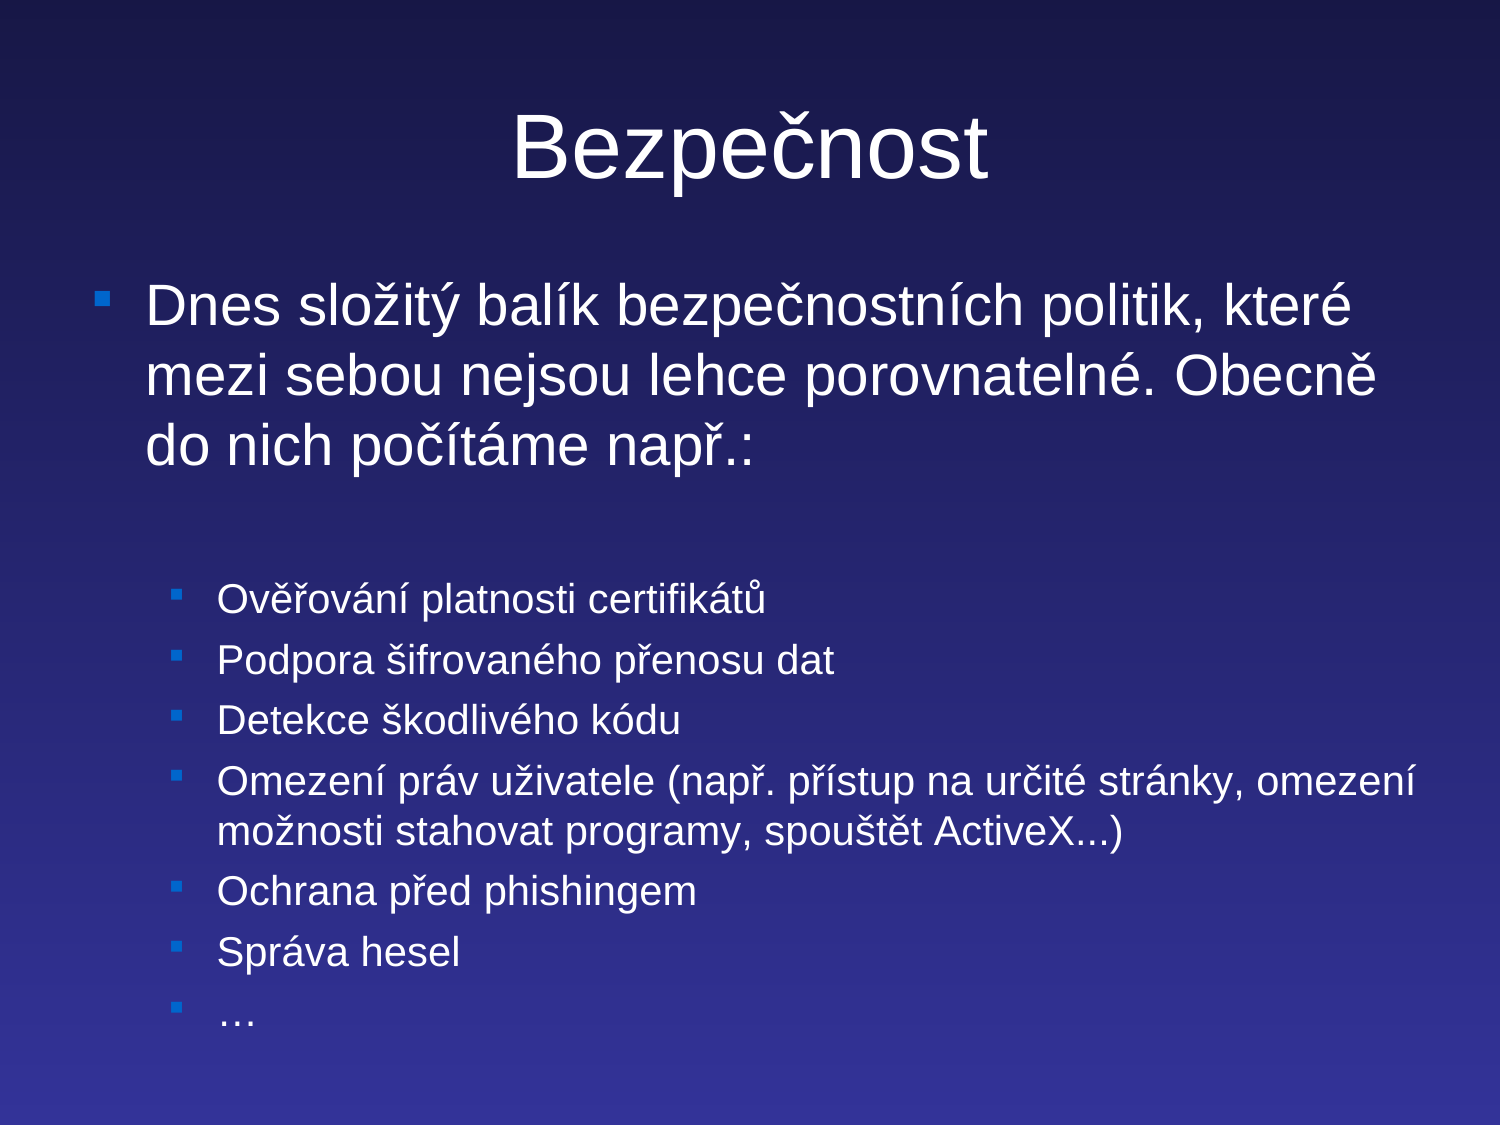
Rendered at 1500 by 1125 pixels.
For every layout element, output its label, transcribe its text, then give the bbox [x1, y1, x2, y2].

title Bezpečnost [75, 45, 1426, 233]
list Dnes složitý balík bezpečnostních politik, které mezi sebou nejsou lehce porovnatelné. Obecně do nich počítáme např.: Ověřování platnosti certifikátů Podpora šifrovaného přenosu dat Detekce škodlivého kódu Omezení práv uživatele (např. přístup na určité stránky, omezení možnosti stahovat programy, spouštět ActiveX...) Ochrana před phishingem Správa hesel … [75, 263, 1425, 1035]
